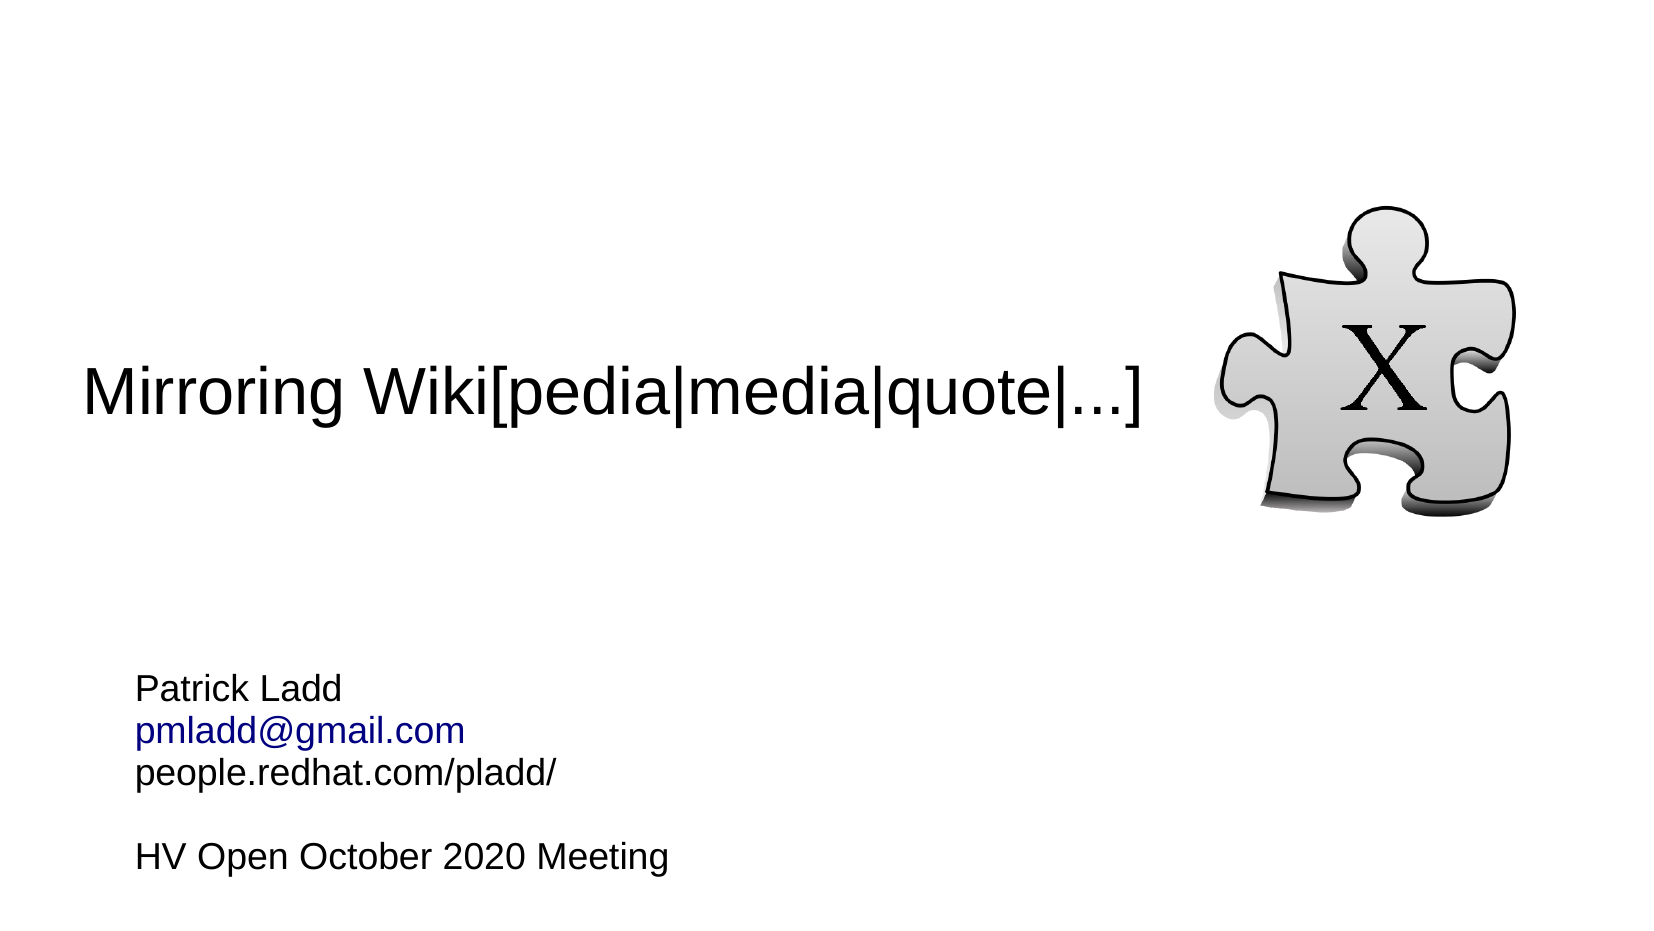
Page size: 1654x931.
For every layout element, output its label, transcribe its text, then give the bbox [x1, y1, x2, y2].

picture [1202, 197, 1531, 526]
text_box Patrick Ladd pmladd@gmail.com people.redhat.com/pladd/ HV Open October 2020 Meeting [120, 660, 735, 885]
subtitle Mirroring Wiki[pedia|media|quote|...] [82, 35, 1235, 748]
